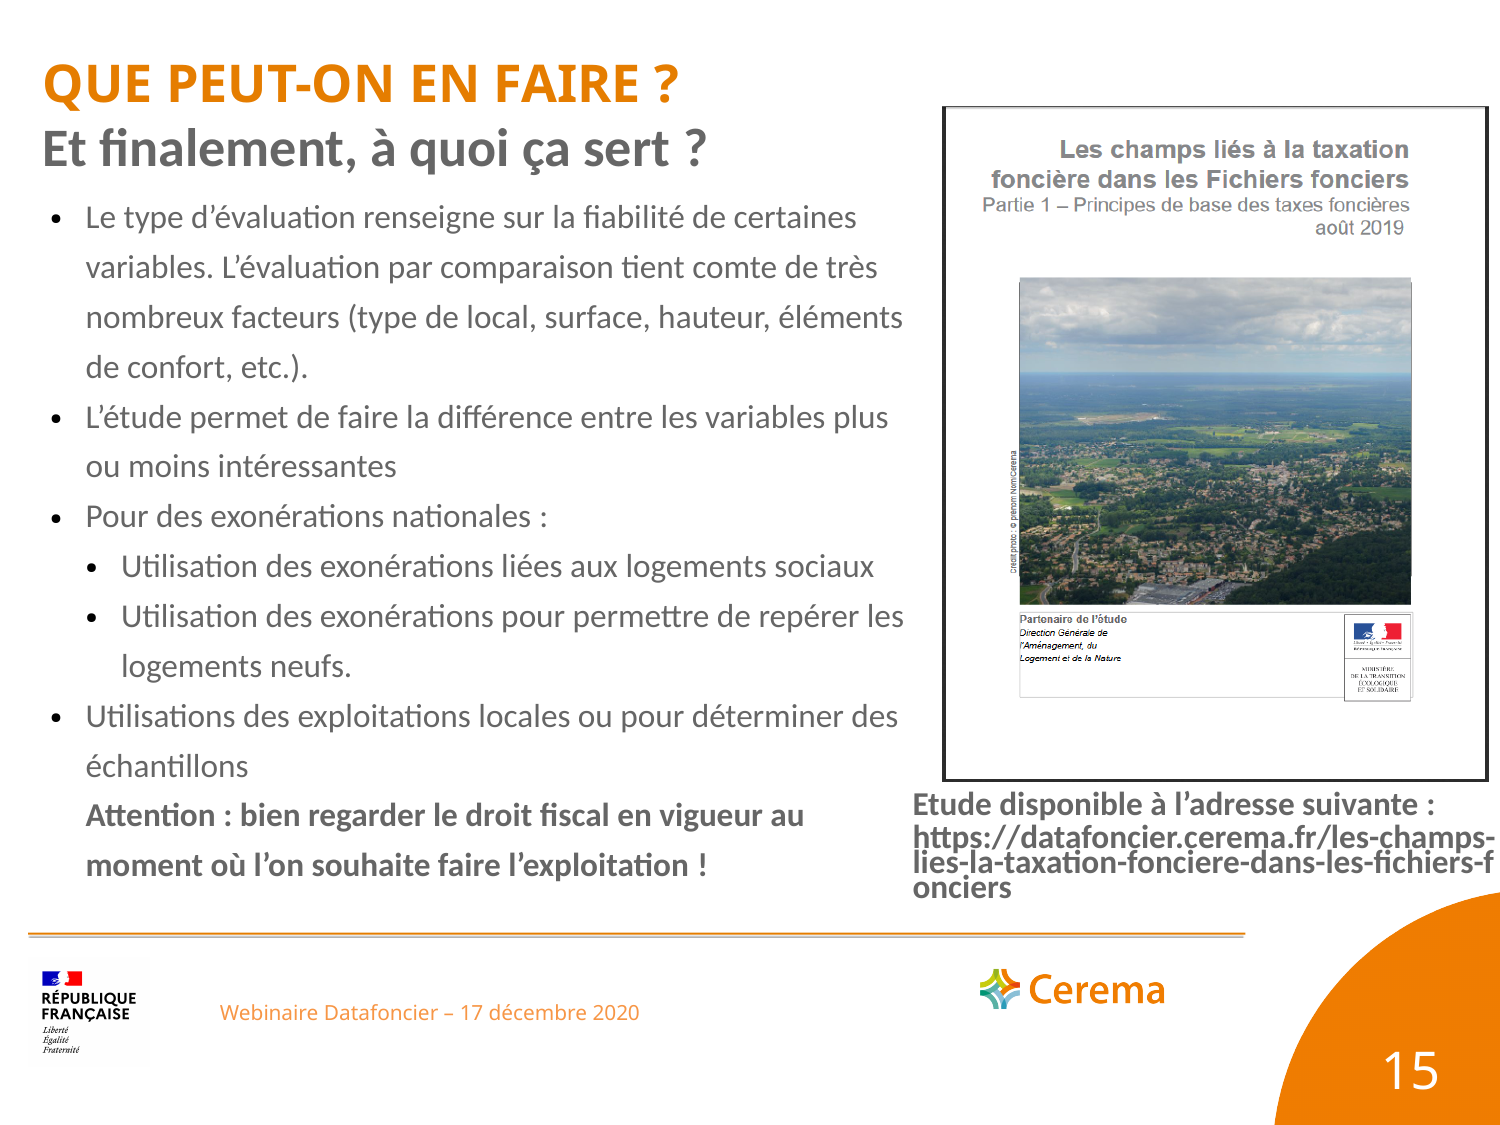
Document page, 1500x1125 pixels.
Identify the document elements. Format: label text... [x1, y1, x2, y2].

text_box Le type d’évaluation renseigne sur la fiabilité de certaines variables. L’évaluation par comparaison tient comte de très nombreux facteurs (type de local, surface, hauteur, éléments de confort, etc.). L’étude permet de faire la différence entre les variables plus ou moins intéressantes Pour des exonérations nationales : Utilisation des exonérations liées aux logements sociaux Utilisation des exonérations pour permettre de repérer les logements neufs. Utilisations des exploitations locales ou pour déterminer des échantillons Attention : bien regarder le droit fiscal en vigueur au moment où l’on souhaite faire l’exploitation ! [35, 188, 934, 922]
text_box Webinaire Datafoncier – 17 décembre 2020 [212, 992, 787, 1032]
text_box <numéro> [1334, 1029, 1456, 1116]
picture [960, 954, 1189, 1029]
picture [28, 957, 150, 1068]
text_box Que peut-on en faire ? [28, 6, 1470, 118]
text_box Etude disponible à l’adresse suivante : https://datafoncier.cerema.fr/les-champs-lies-la-taxation-fonciere-dans-les-fichiers-fonciers [897, 750, 1500, 865]
picture [1272, 891, 1500, 1125]
picture [942, 106, 1489, 750]
text_box Et finalement, à quoi ça sert ? [28, 118, 942, 188]
